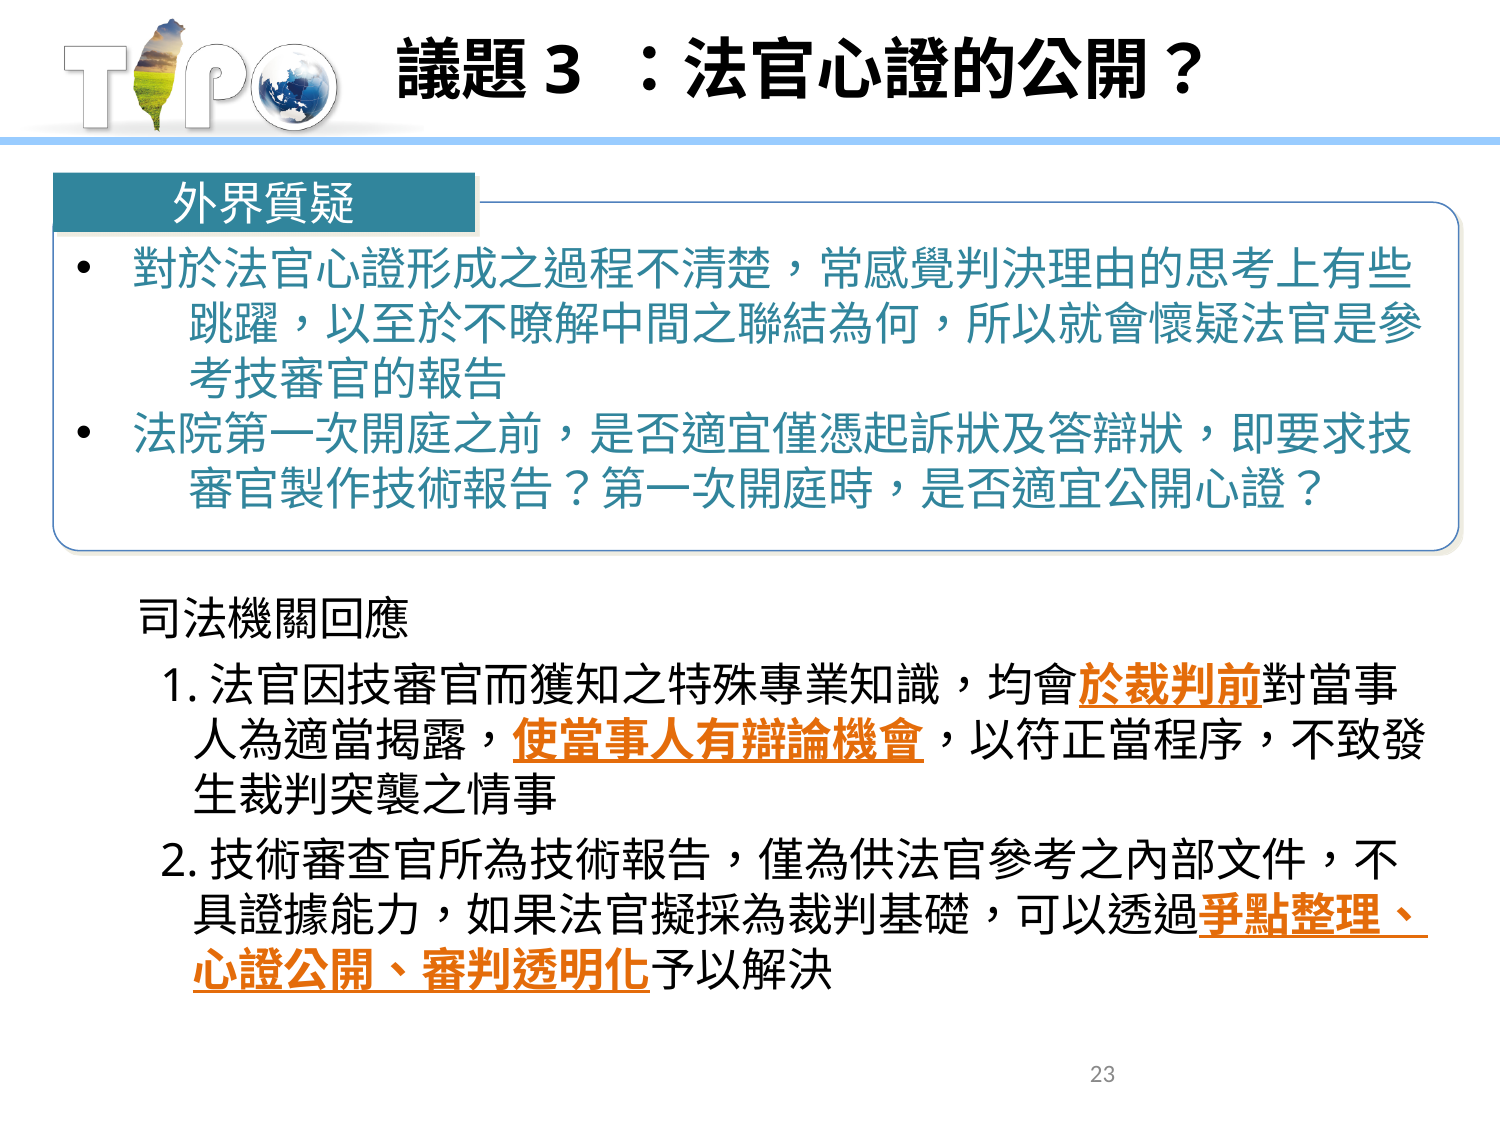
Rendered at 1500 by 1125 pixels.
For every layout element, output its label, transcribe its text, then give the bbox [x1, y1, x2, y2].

text_box 外界質疑 [53, 172, 475, 232]
text_box 22 [1074, 1042, 1426, 1103]
list 司法機關回應 1.法官因技審官而獲知之特殊專業知識，均會於裁判前對當事人為適當揭露，使當事人有辯論機會，以符正當程序，不致發生裁判突襲之情事 2.技術審查官所為技術報告，僅為供法官參考之內部文件，不具證據能力，如果法官擬採為裁判基礎，可以透過爭點整理、心證公開、審判透明化予以解決 [64, 125, 1459, 222]
list 司法機關回應 1.法官因技審官而獲知之特殊專業知識，均會於裁判前對當事人為適當揭露，使當事人有辯論機會，以符正當程序，不致發生裁判突襲之情事 2.技術審查官所為技術報告，僅為供法官參考之內部文件，不具證據能力，如果法官擬採為裁判基礎，可以透過爭點整理、心證公開、審判透明化予以解決 [64, 531, 1459, 1066]
title 議題3 ：法官心證的公開？ [171, 19, 1426, 125]
text_box 對於法官心證形成之過程不清楚，常感覺判決理由的思考上有些跳躍，以至於不暸解中間之聯結為何，所以就會懷疑法官是參考技審官的報告 法院第一次開庭之前，是否適宜僅憑起訴狀及答辯狀，即要求技審官製作技術報告？第一次開庭時，是否適宜公開心證？ [53, 202, 1459, 551]
